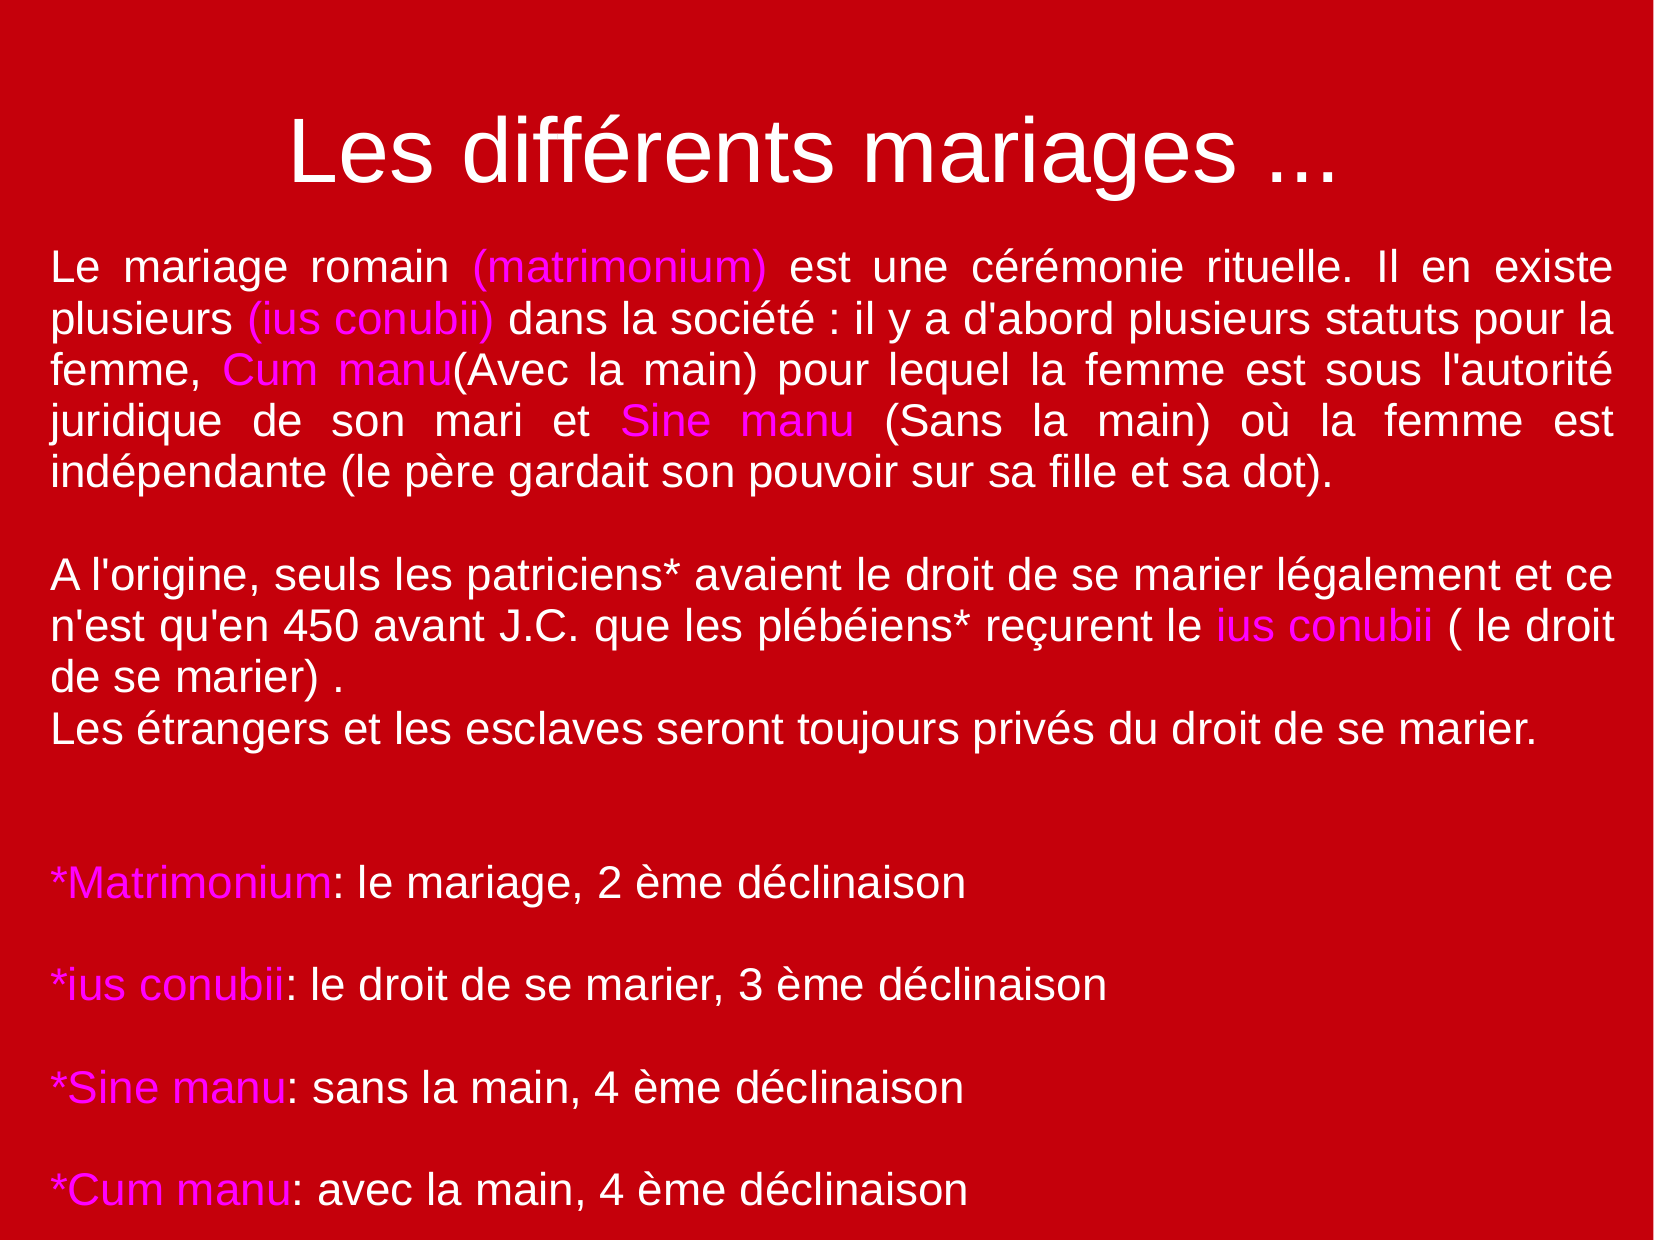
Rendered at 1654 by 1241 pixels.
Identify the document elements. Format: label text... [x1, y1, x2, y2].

title Les différents mariages ... [70, 47, 1559, 255]
text_box Le mariage romain (matrimonium) est une cérémonie rituelle. Il en existe plusieurs (ius conubii) dans la société : il y a d'abord plusieurs statuts pour la femme, Cum manu(Avec la main) pour lequel la femme est sous l'autorité juridique de son mari et Sine manu (Sans la main) où la femme est indépendante (le père gardait son pouvoir sur sa fille et sa dot). A l'origine, seuls les patriciens* avaient le droit de se marier légalement et ce n'est qu'en 450 avant J.C. que les plébéiens* reçurent le ius conubii ( le droit de se marier) . Les étrangers et les esclaves seront toujours privés du droit de se marier. *Matrimonium: le mariage, 2 ème déclinaison *ius conubii: le droit de se marier, 3 ème déclinaison *Sine manu: sans la main, 4 ème déclinaison *Cum manu: avec la main, 4 ème déclinaison [35, 234, 1630, 1219]
